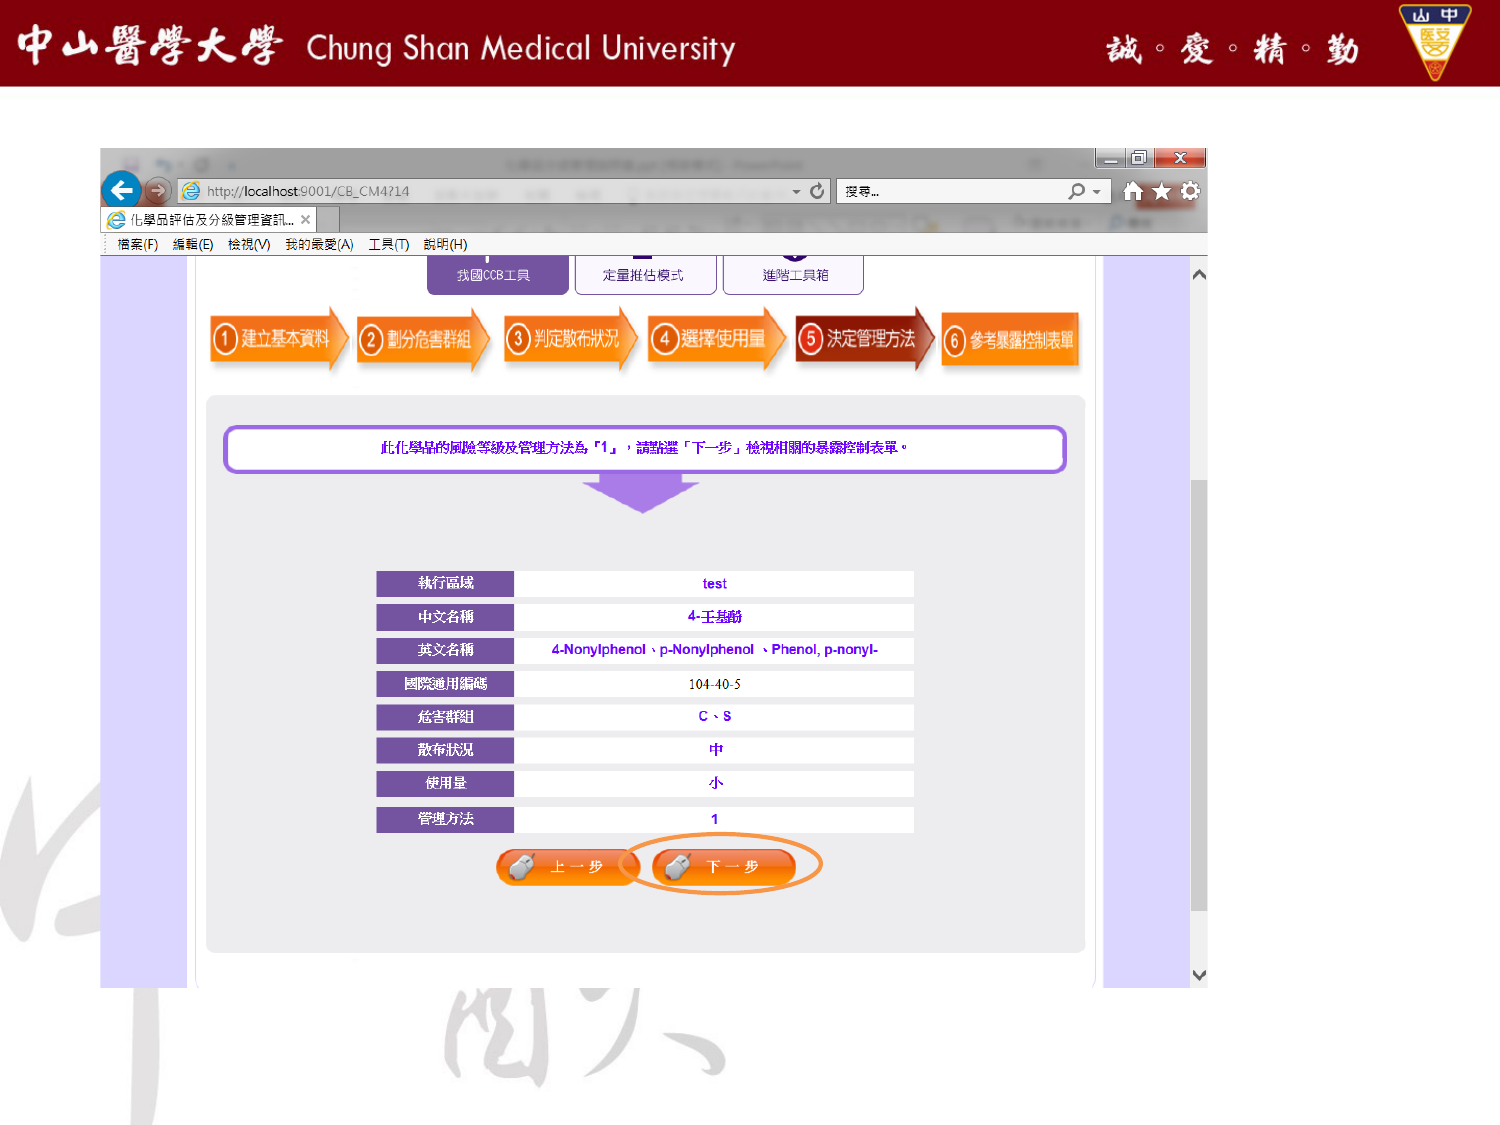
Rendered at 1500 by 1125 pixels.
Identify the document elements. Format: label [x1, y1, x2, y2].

picture [100, 148, 1208, 988]
